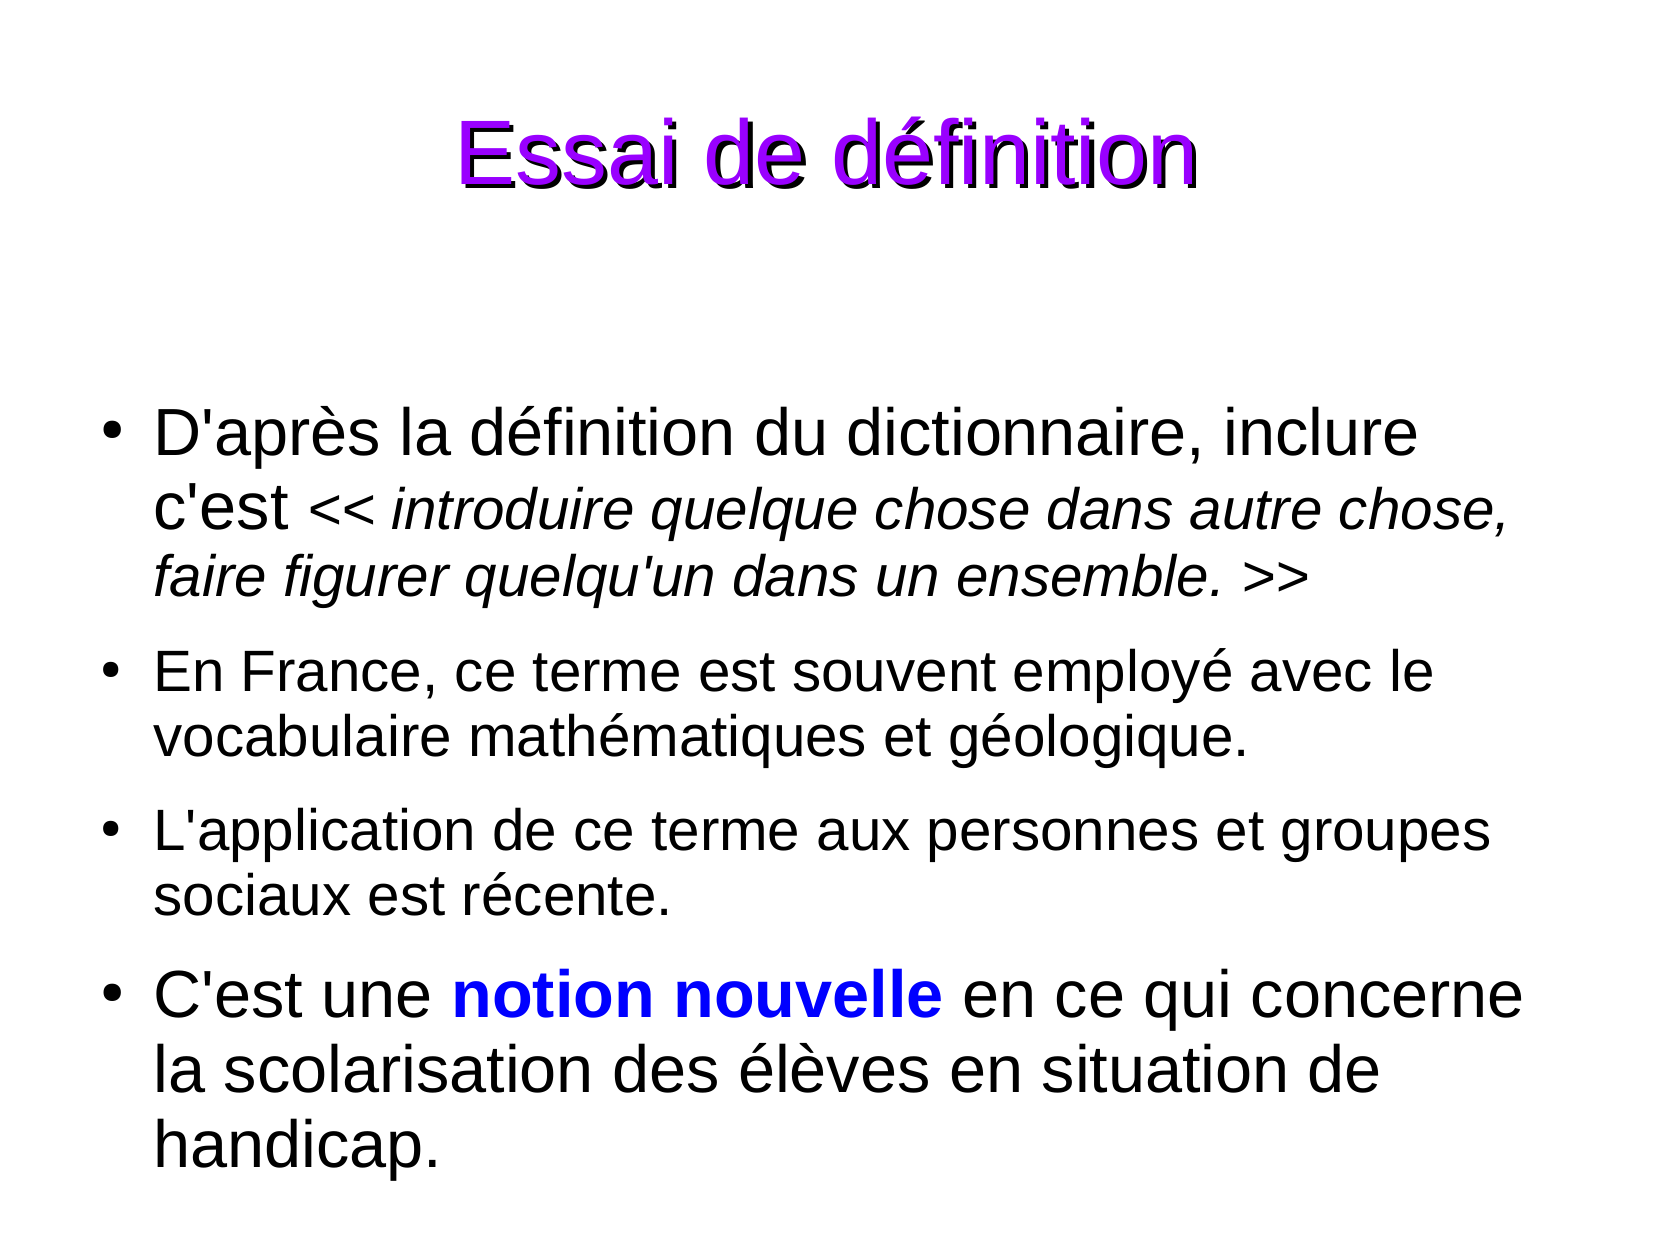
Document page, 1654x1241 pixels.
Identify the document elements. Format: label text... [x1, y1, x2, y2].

list D'après la définition du dictionnaire, inclure c'est << introduire quelque chose dans autre chose, faire figurer quelqu'un dans un ensemble. >> En France, ce terme est souvent employé avec le vocabulaire mathématiques et géologique. L'application de ce terme aux personnes et groupes sociaux est récente. C'est une notion nouvelle en ce qui concerne la scolarisation des élèves en situation de handicap. [82, 290, 1571, 1241]
title Essai de définition [82, 49, 1571, 257]
